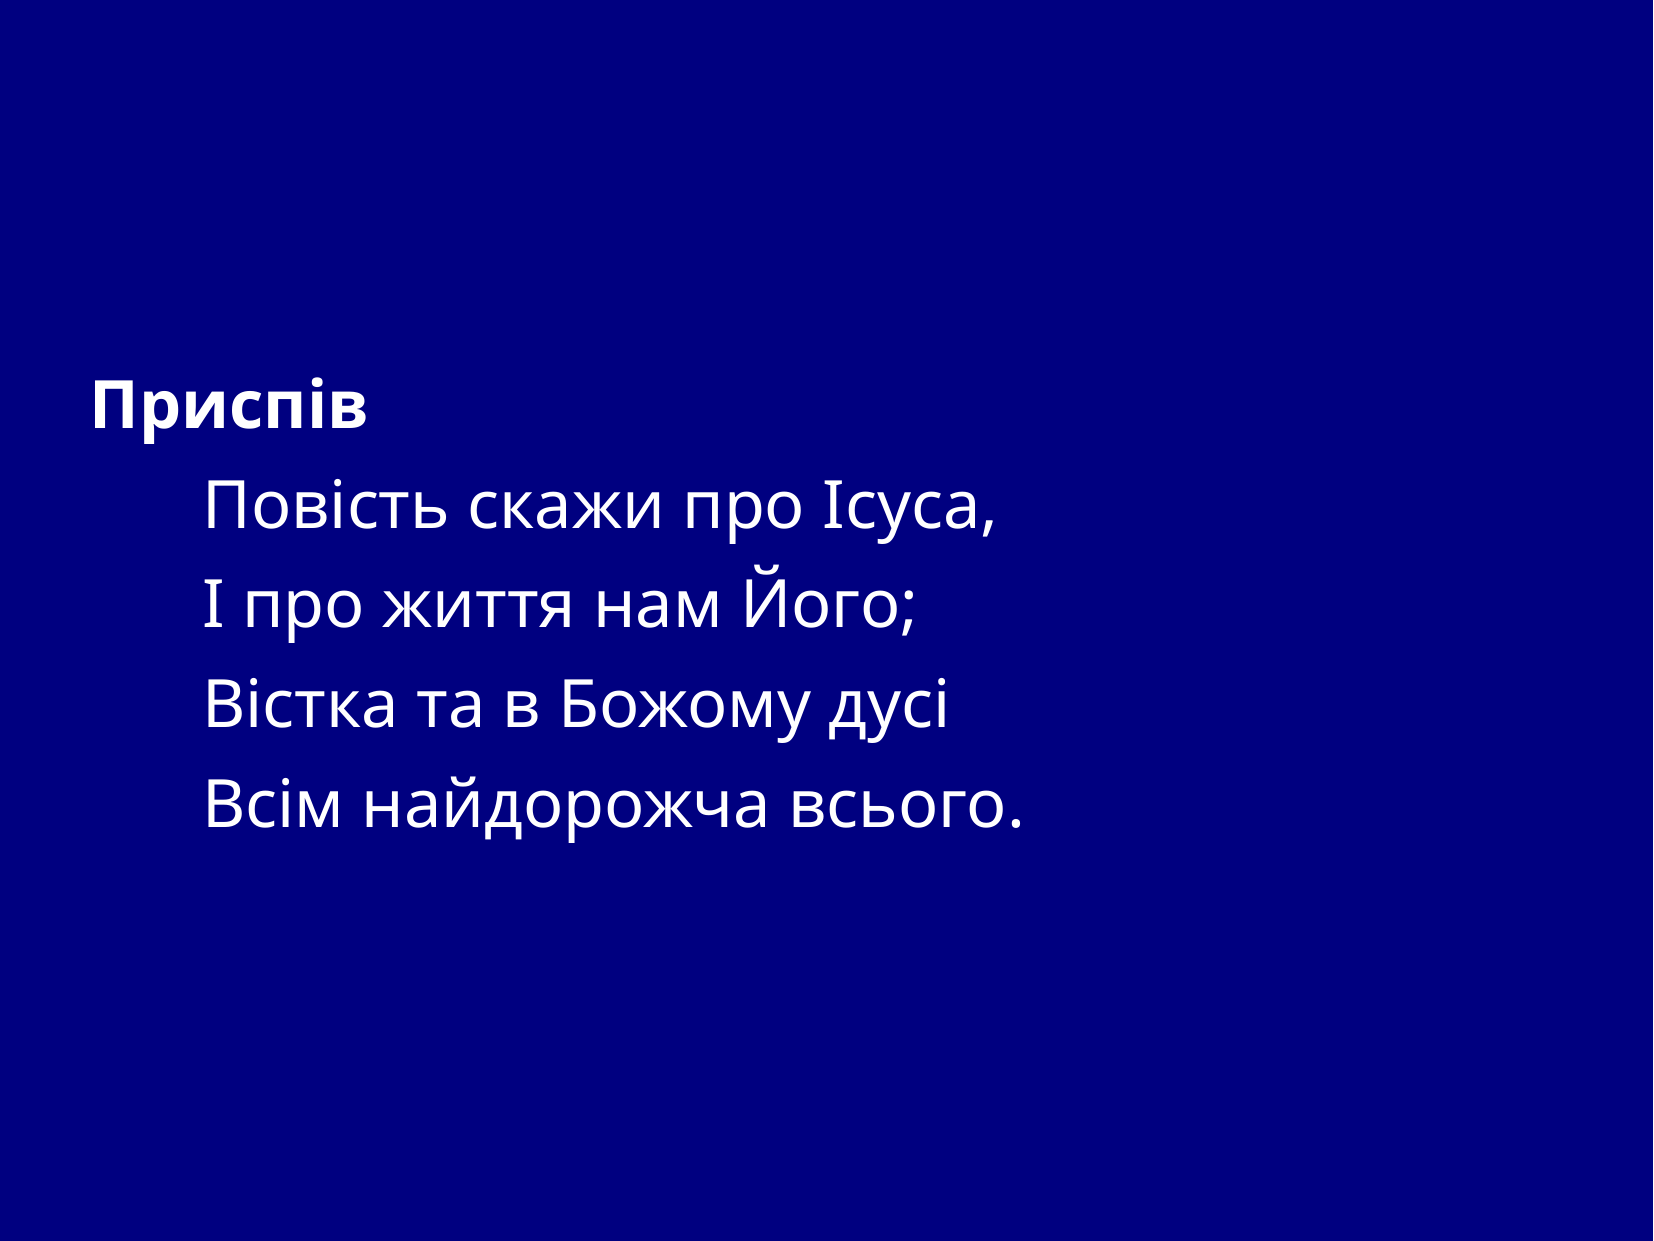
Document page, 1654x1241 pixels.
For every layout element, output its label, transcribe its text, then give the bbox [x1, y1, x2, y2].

text_box Приспів Повість скажи про Ісуса, І про життя нам Його; Вістка та в Божому дусі Всім найдорожча всього. [75, 150, 1576, 1163]
